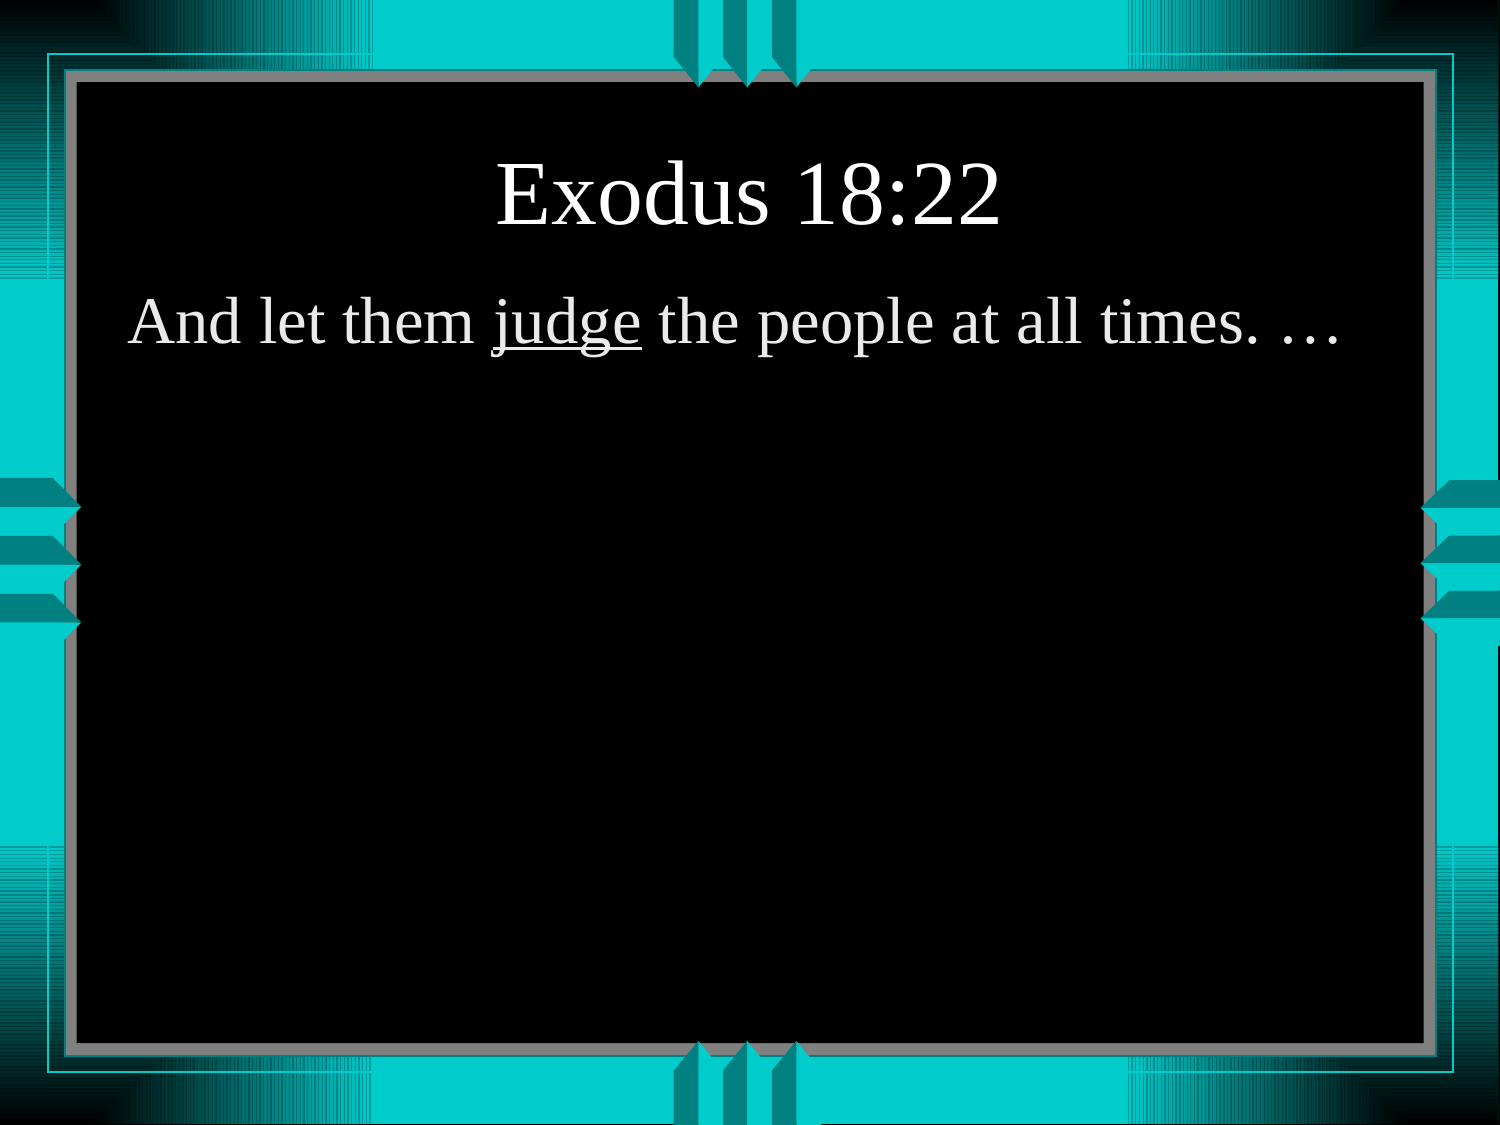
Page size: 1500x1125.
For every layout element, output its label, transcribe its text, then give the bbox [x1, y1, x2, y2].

title Exodus 18:22 [112, 99, 1388, 276]
text_box And let them judge the people at all times. … [112, 276, 1437, 581]
